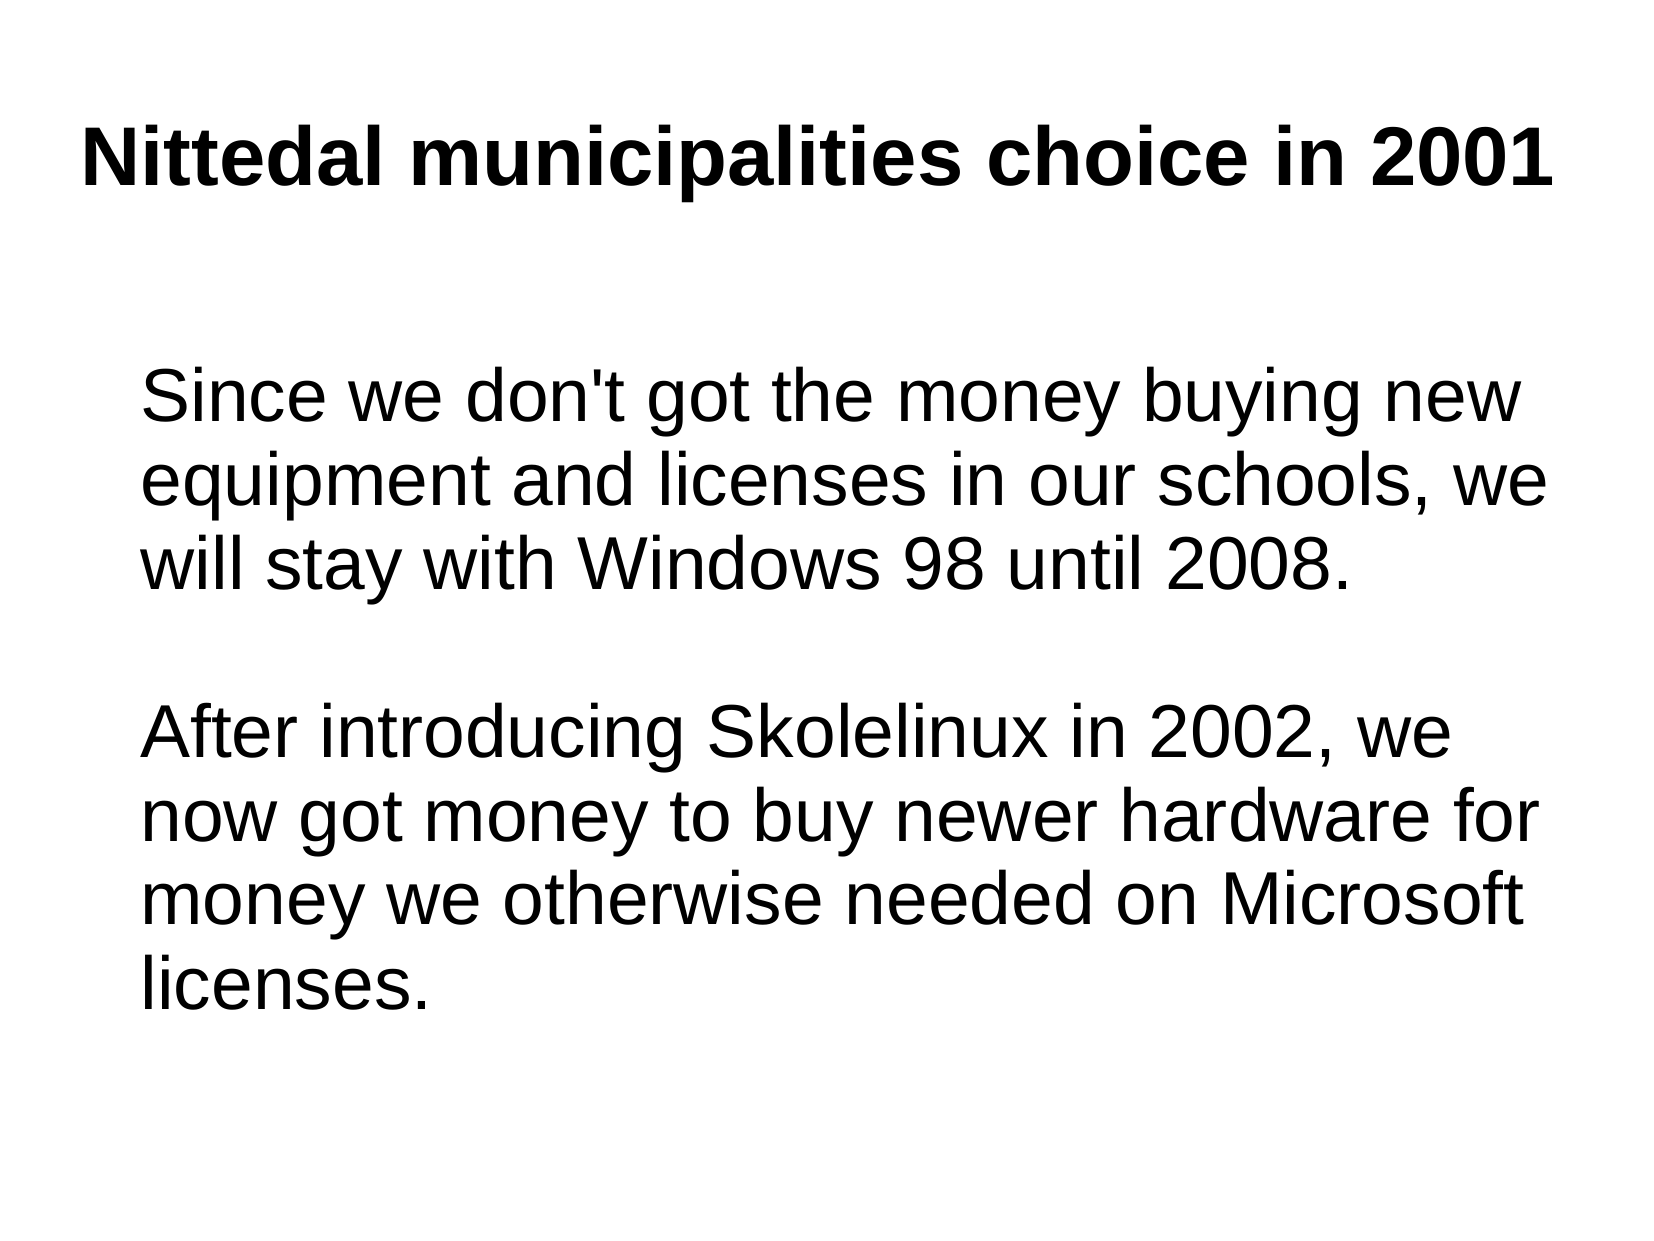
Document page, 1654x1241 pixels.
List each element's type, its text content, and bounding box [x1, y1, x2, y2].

title Since we don't got the money buying new equipment and licenses in our schools, we will stay with Windows 98 until 2008. After introducing Skolelinux in 2002, we now got money to buy newer hardware for money we otherwise needed on Microsoft licenses. [140, 304, 1553, 1074]
text_box Nittedal municipalities choice in 2001 [49, 110, 1589, 204]
